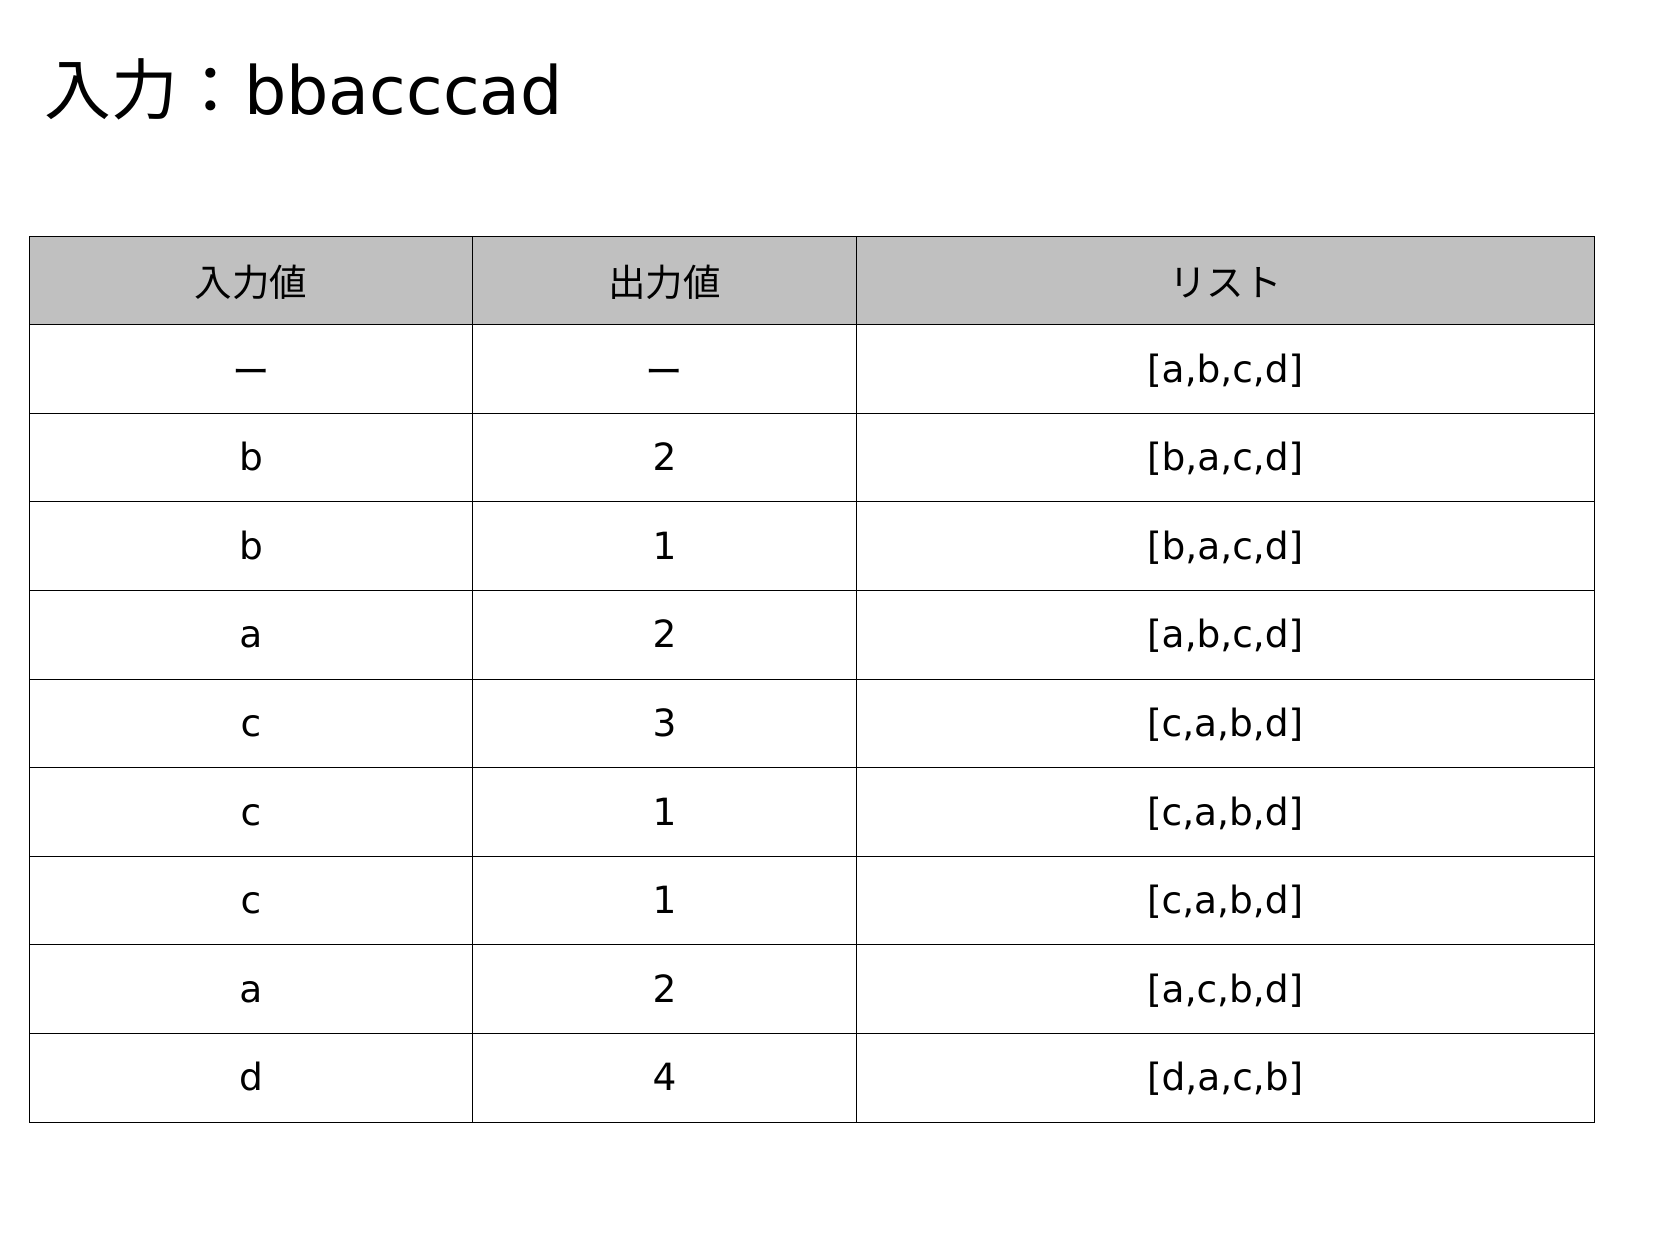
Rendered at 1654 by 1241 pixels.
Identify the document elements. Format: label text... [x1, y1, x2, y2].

text_box c [29, 679, 472, 767]
text_box [c,a,b,d] [856, 679, 1595, 767]
text_box [c,a,b,d] [856, 767, 1595, 856]
text_box 1 [472, 767, 856, 856]
text_box 1 [472, 856, 856, 944]
text_box [c,a,b,d] [856, 856, 1595, 944]
text_box [a,b,c,d] [856, 324, 1595, 413]
text_box 2 [472, 590, 856, 679]
text_box [b,a,c,d] [856, 501, 1595, 590]
text_box リスト [856, 236, 1595, 324]
text_box 1 [472, 501, 856, 590]
text_box 3 [472, 679, 856, 767]
text_box a [29, 590, 472, 679]
text_box 入力：bbacccad [29, 29, 1123, 123]
text_box 出力値 [472, 236, 856, 324]
text_box 2 [472, 944, 856, 1033]
text_box c [29, 856, 472, 944]
text_box [b,a,c,d] [856, 413, 1595, 501]
text_box 入力値 [29, 236, 472, 324]
text_box [a,c,b,d] [856, 944, 1595, 1033]
text_box ー [29, 324, 472, 413]
text_box 2 [472, 413, 856, 501]
text_box a [29, 944, 472, 1033]
text_box d [29, 1033, 472, 1123]
text_box c [29, 767, 472, 856]
text_box 4 [472, 1033, 856, 1123]
text_box b [29, 501, 472, 590]
text_box [a,b,c,d] [856, 590, 1595, 679]
text_box ー [472, 324, 856, 413]
text_box [d,a,c,b] [856, 1033, 1595, 1123]
text_box b [29, 413, 472, 501]
